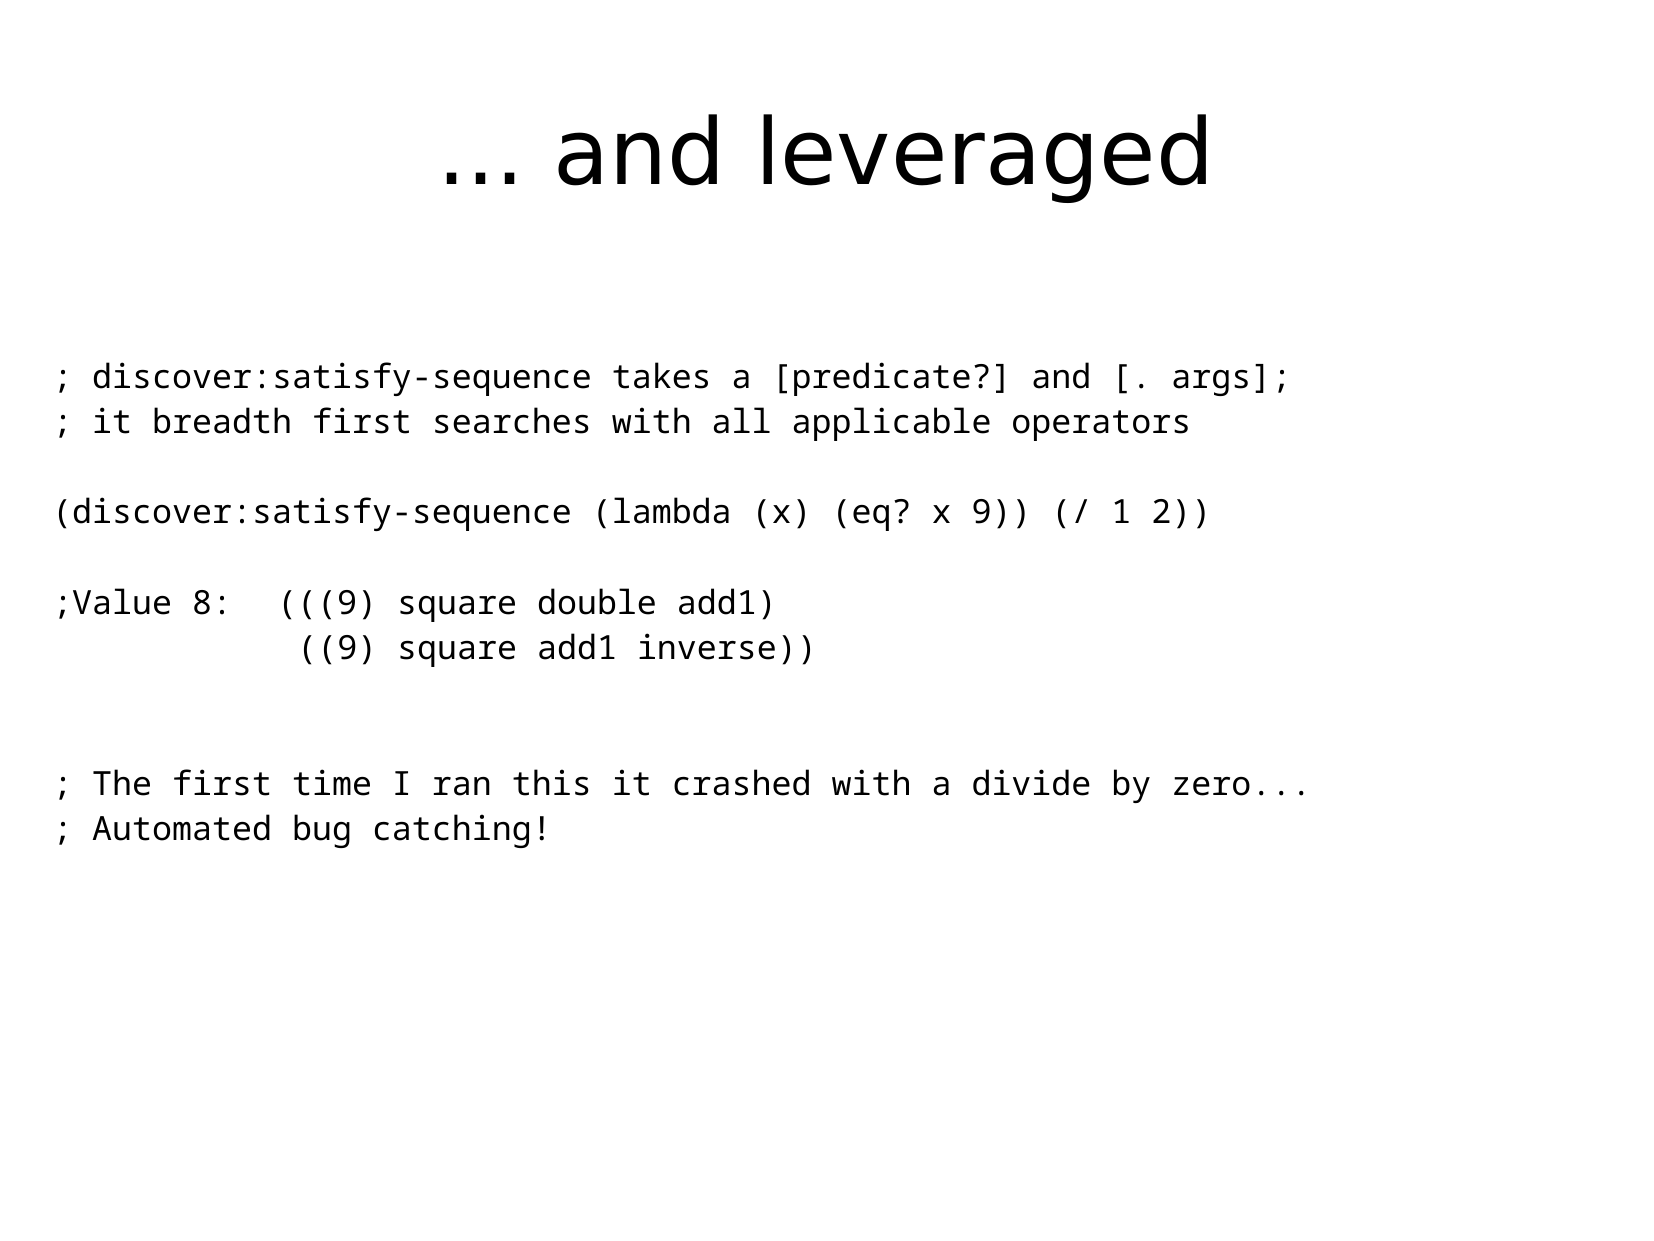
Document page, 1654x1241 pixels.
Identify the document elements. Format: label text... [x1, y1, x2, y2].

text_box ; discover:satisfy-sequence takes a [predicate?] and [. args]; ; it breadth first searches with all applicable operators (discover:satisfy-sequence (lambda (x) (eq? x 9)) (/ 1 2)) ;Value 8: (((9) square double add1) ((9) square add1 inverse)) ; The first time I ran this it crashed with a divide by zero... ; Automated bug catching! [37, 300, 1613, 946]
title ... and leveraged [82, 49, 1571, 257]
